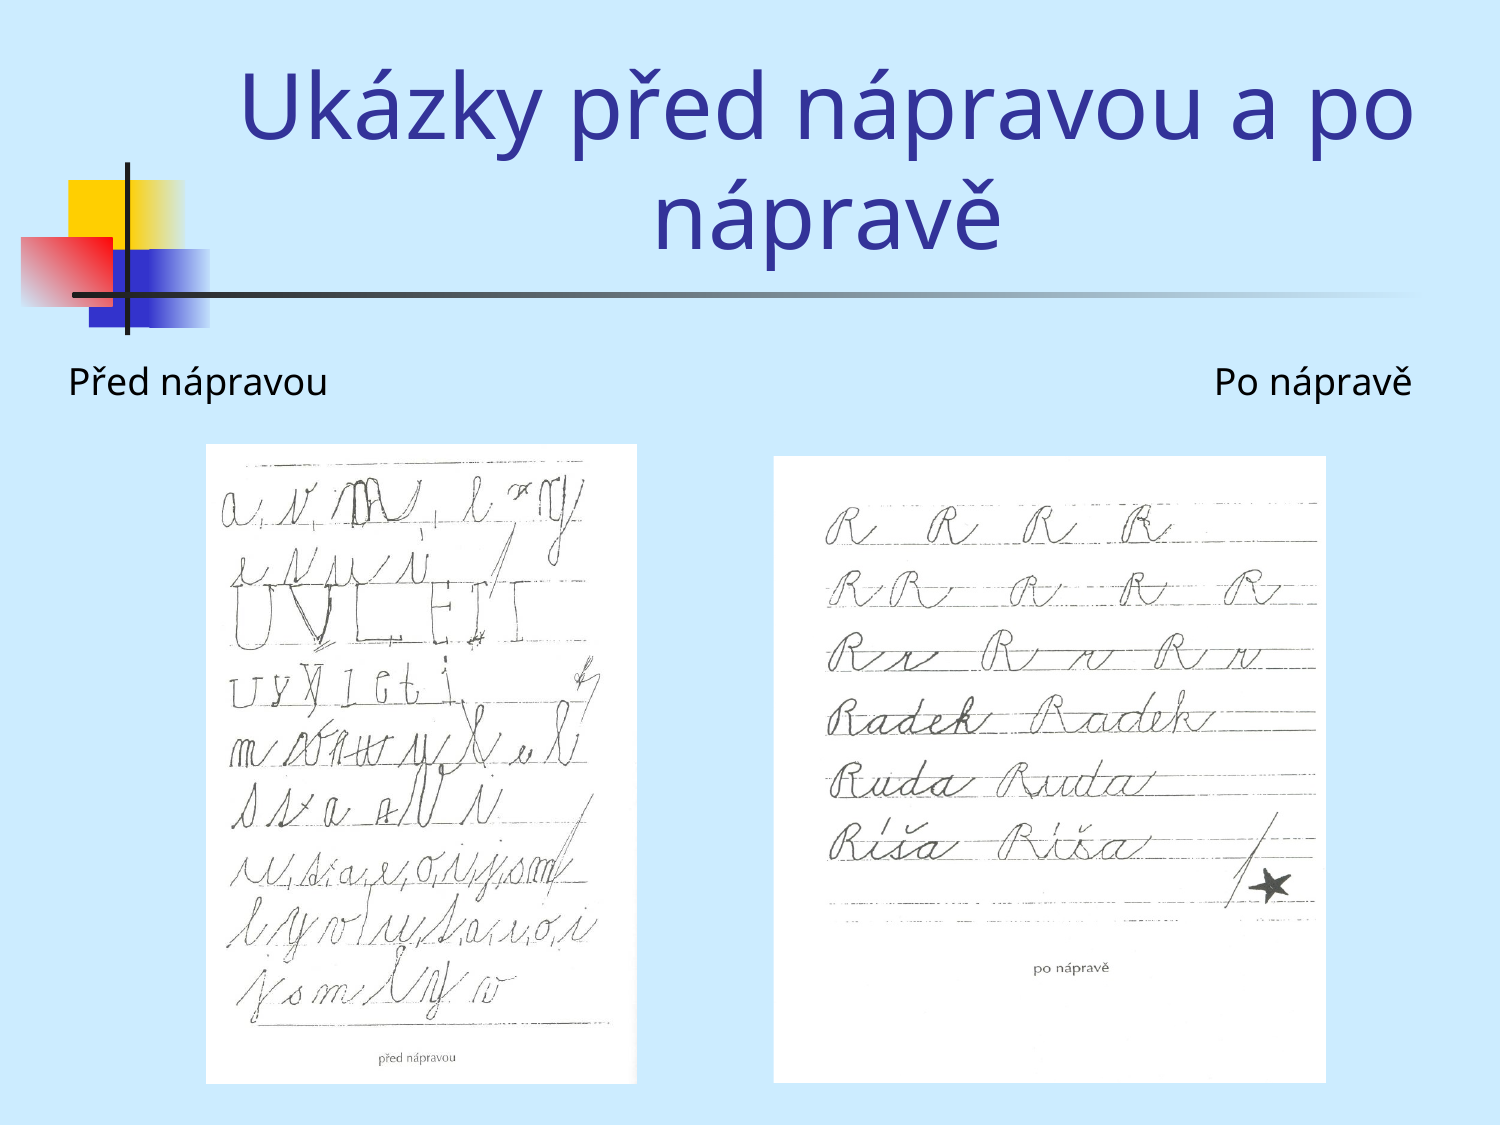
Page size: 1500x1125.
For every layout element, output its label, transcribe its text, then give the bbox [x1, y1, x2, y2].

picture [206, 444, 637, 1084]
text_box Po nápravě [1198, 349, 1428, 411]
title Ukázky před nápravou a po nápravě [188, 35, 1468, 276]
text_box Před nápravou [53, 349, 344, 411]
picture [773, 456, 1350, 1083]
